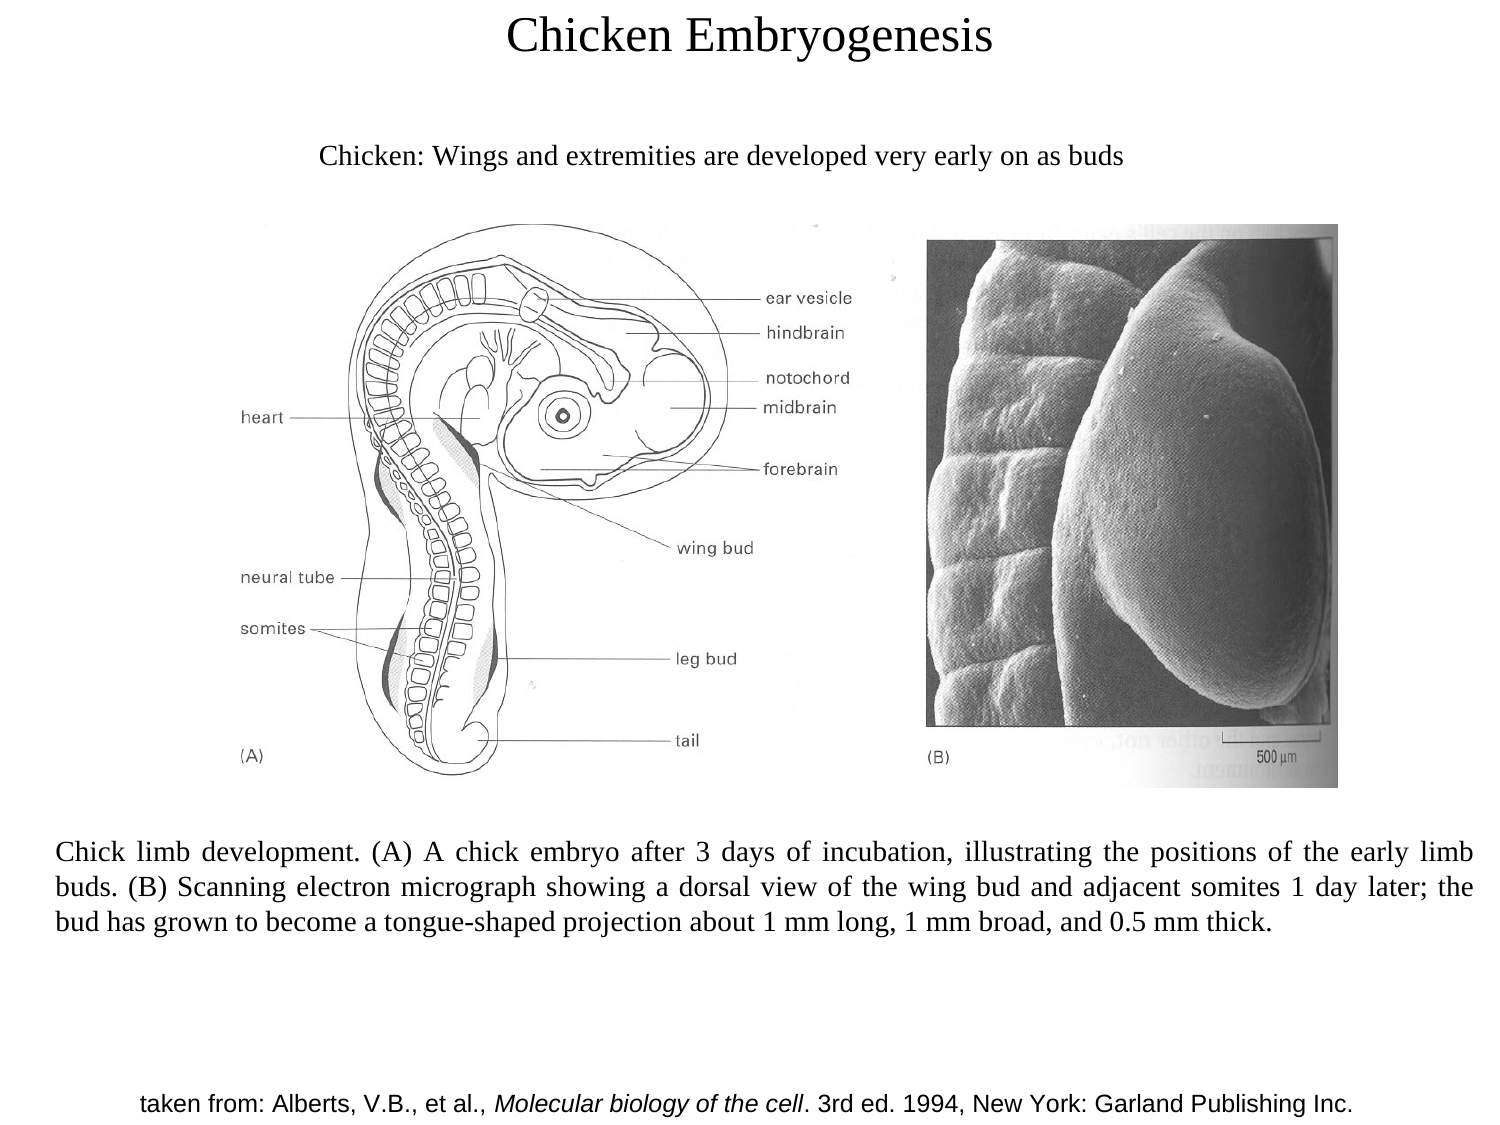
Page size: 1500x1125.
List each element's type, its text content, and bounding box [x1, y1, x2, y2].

title Chicken Embryogenesis [112, 0, 1388, 70]
text_box taken from: Alberts, V.B., et al., Molecular biology of the cell. 3rd ed. 1994, New York: Garland Publishing Inc. [125, 1079, 1375, 1125]
picture [225, 224, 1338, 788]
text_box Chicken: Wings and extremities are developed very early on as buds [303, 128, 1140, 179]
text_box Chick limb development. (A) A chick embryo after 3 days of incubation, illustrating the positions of the early limb buds. (B) Scanning electron micrograph showing a dorsal view of the wing bud and adjacent somites 1 day later; the bud has grown to become a tongue-shaped projection about 1 mm long, 1 mm broad, and 0.5 mm thick. [40, 824, 1491, 946]
